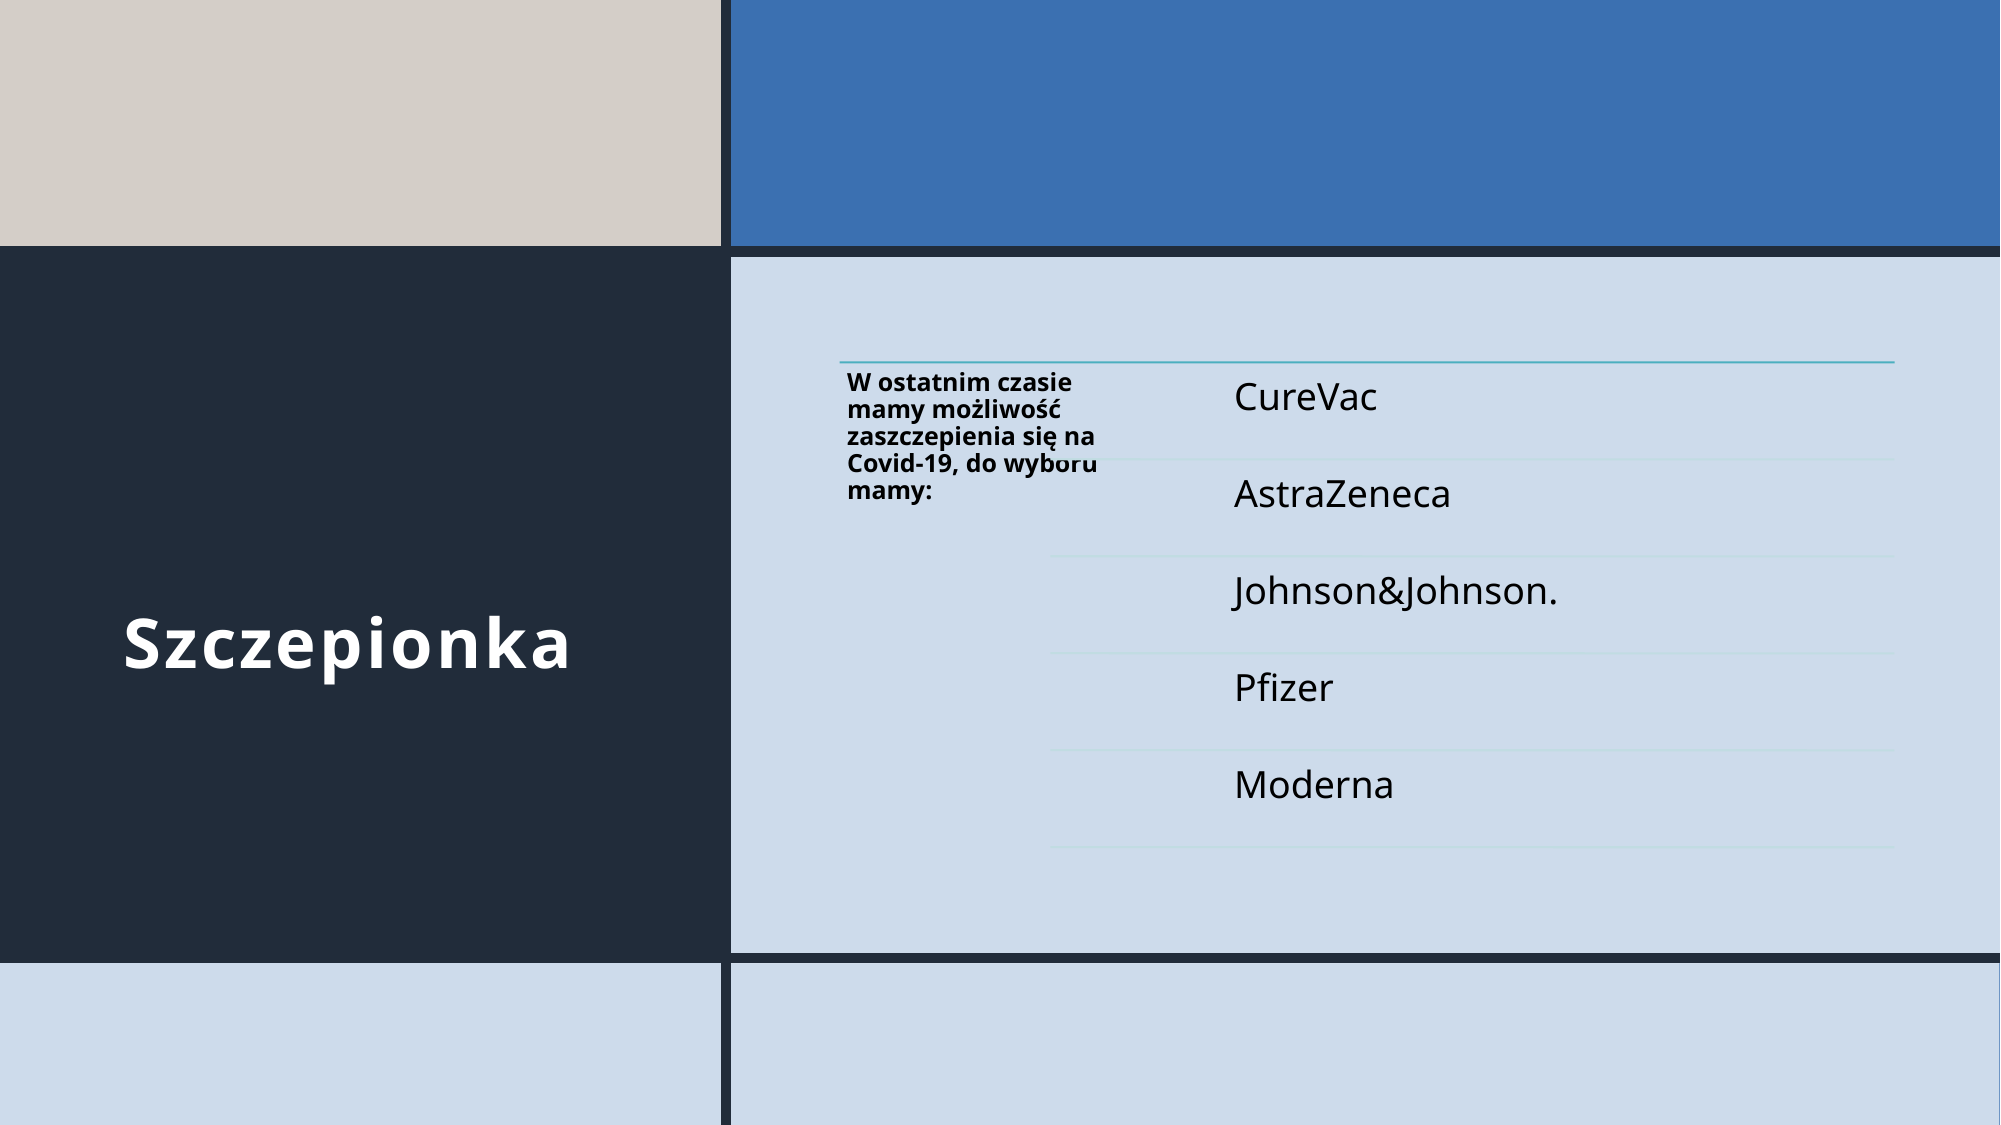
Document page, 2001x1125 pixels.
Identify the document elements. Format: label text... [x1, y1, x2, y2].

text_box W ostatnim czasie mamy możliwość zaszczepienia się na Covid-19, do wyboru mamy: [839, 362, 1157, 690]
text_box AstraZeneca [1222, 463, 1895, 555]
text_box CureVac [1222, 366, 1895, 458]
title Szczepionka [105, 320, 666, 917]
text_box [0, 0, 2000, 1125]
text_box Pfizer [1222, 657, 1895, 749]
text_box Johnson&Johnson. [1222, 560, 1895, 652]
text_box Moderna [1222, 754, 1895, 846]
